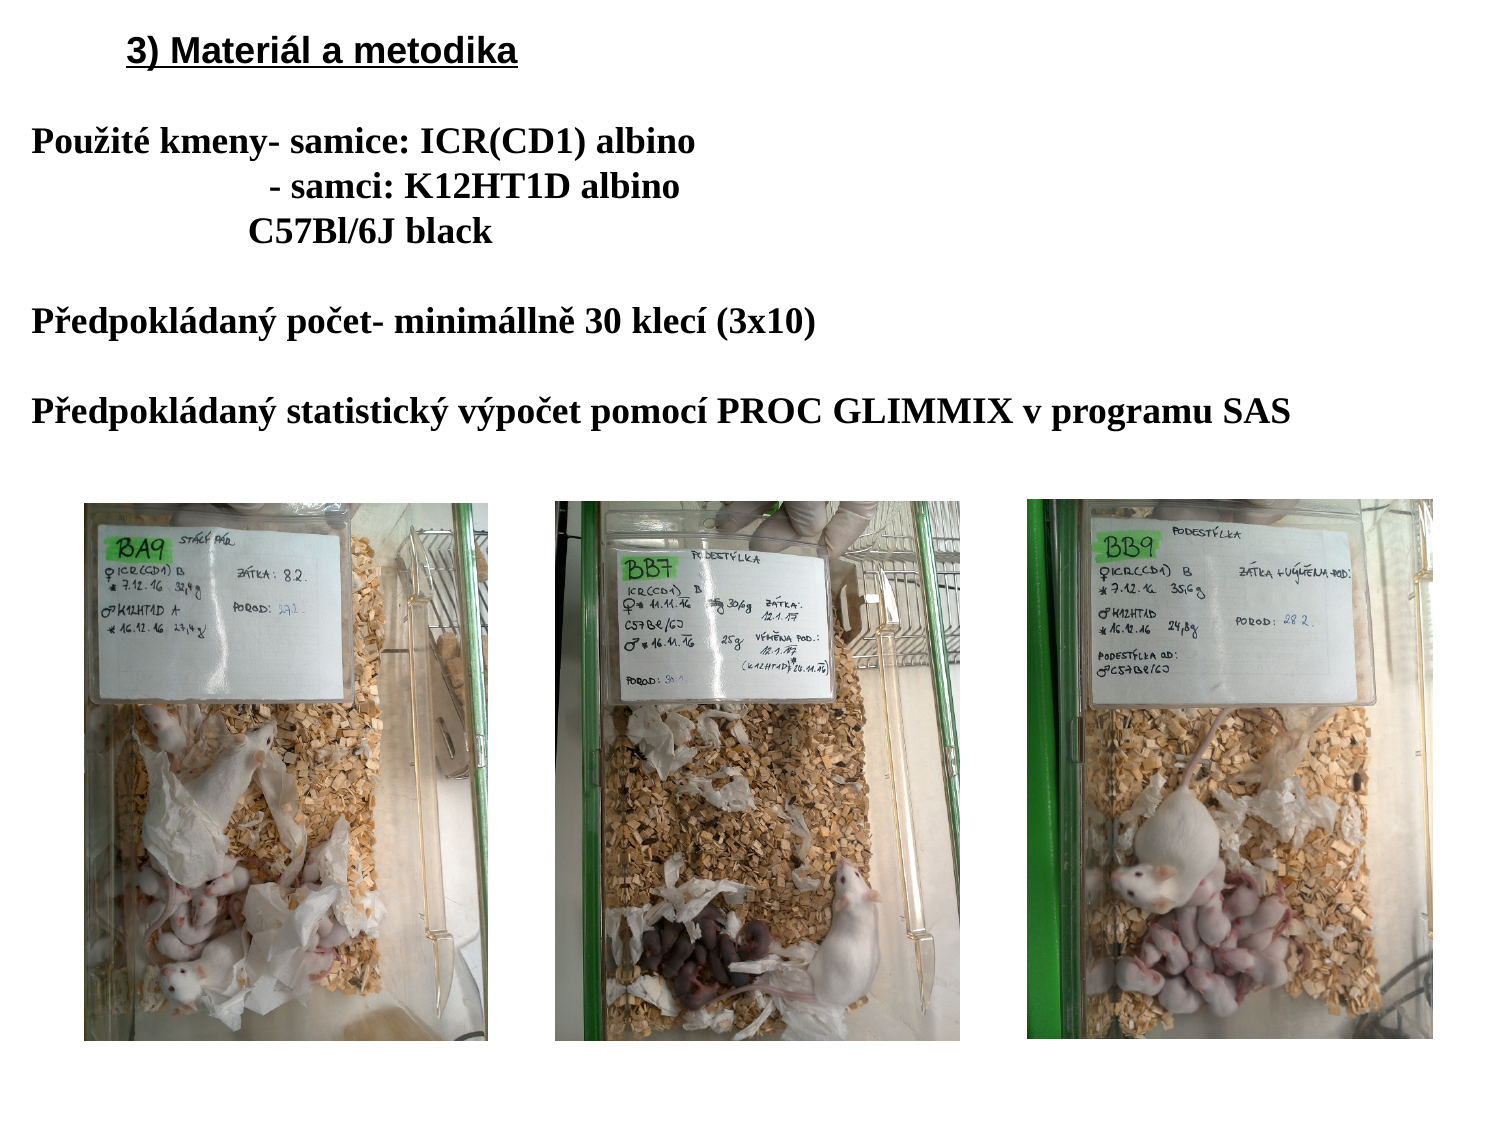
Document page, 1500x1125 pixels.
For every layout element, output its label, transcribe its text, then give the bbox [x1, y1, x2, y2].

picture [555, 501, 960, 1041]
text_box 3) Materiál a metodika Použité kmeny- samice: ICR(CD1) albino - samci: K12HT1D albino C57Bl/6J black Předpokládaný počet- minimállně 30 klecí (3x10) Předpokládaný statistický výpočet pomocí PROC GLIMMIX v programu SAS [16, 19, 1499, 535]
picture [84, 503, 488, 1041]
picture [1027, 499, 1433, 1039]
